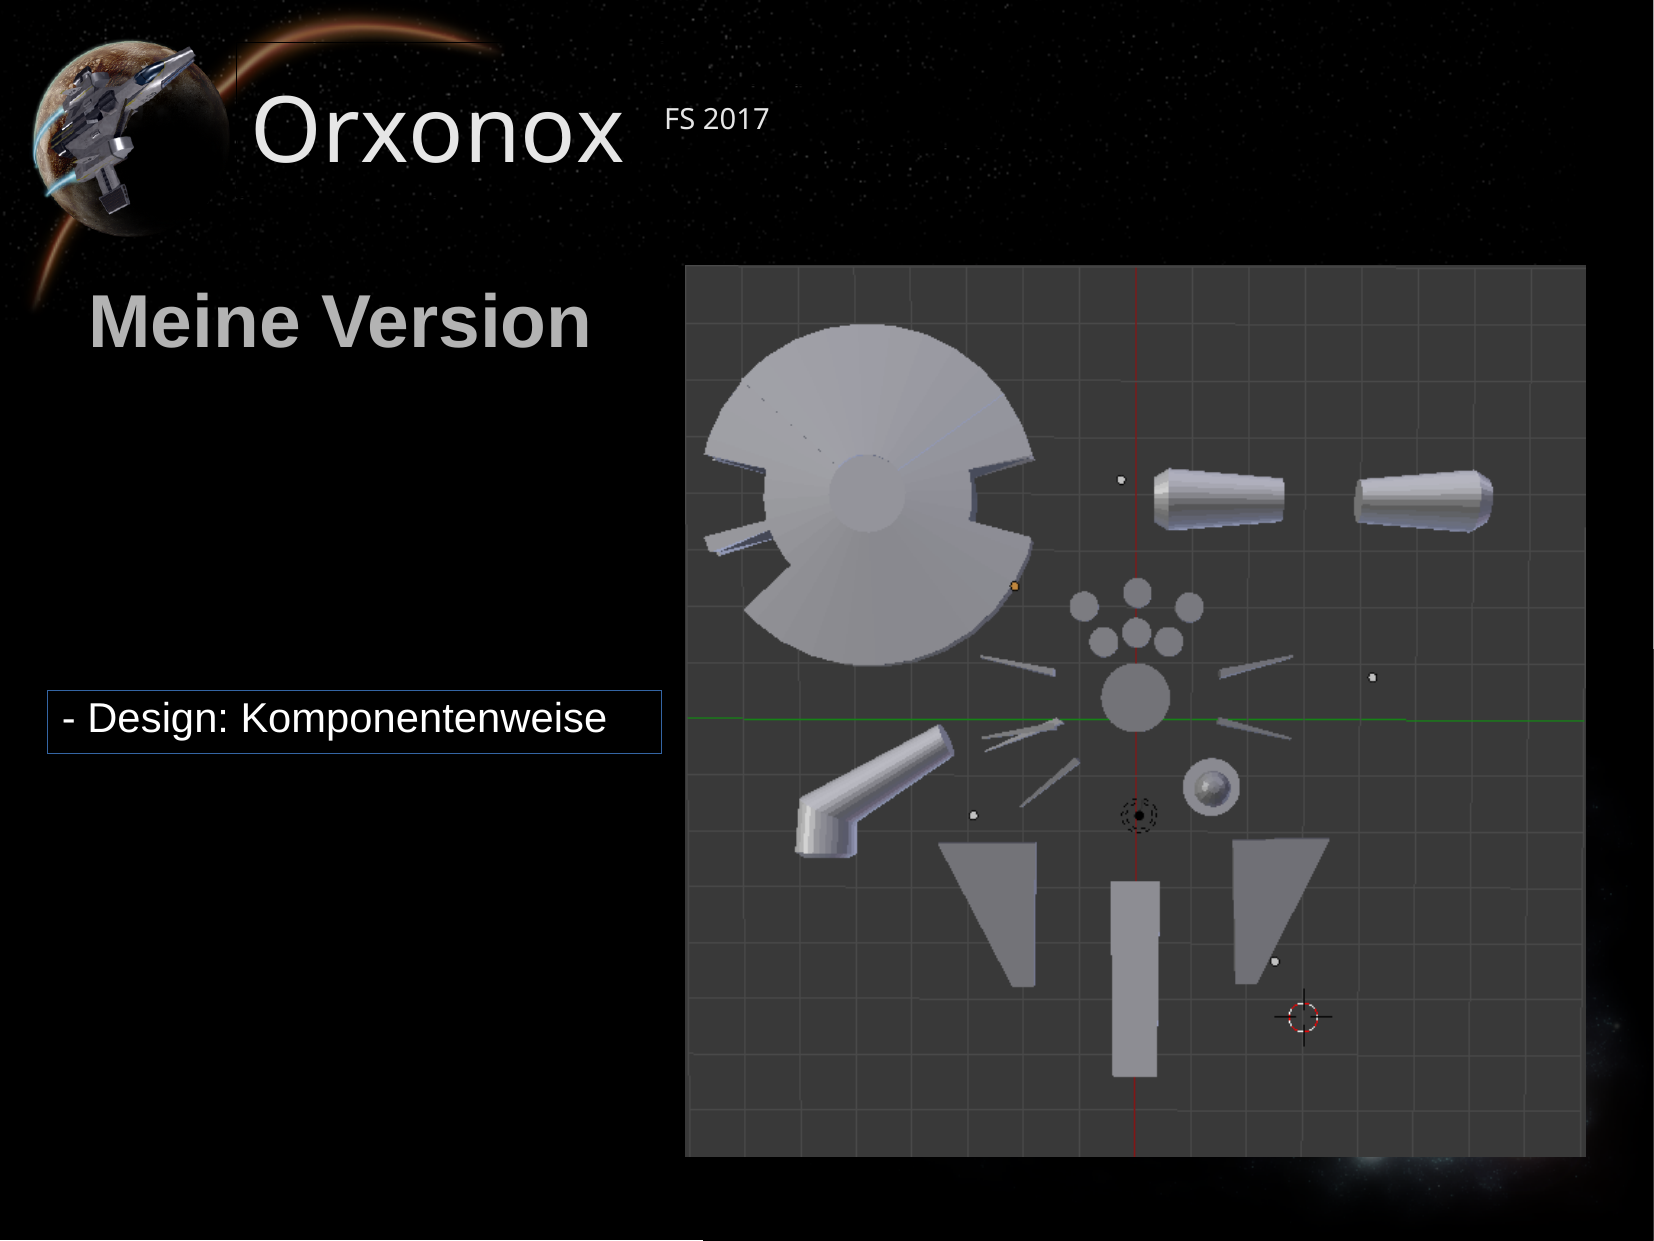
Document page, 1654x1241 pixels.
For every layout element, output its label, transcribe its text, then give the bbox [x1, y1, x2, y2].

picture [0, 0, 1654, 1241]
text_box - Design: Komponentenweise [47, 690, 662, 754]
title Meine Version [88, 265, 685, 384]
